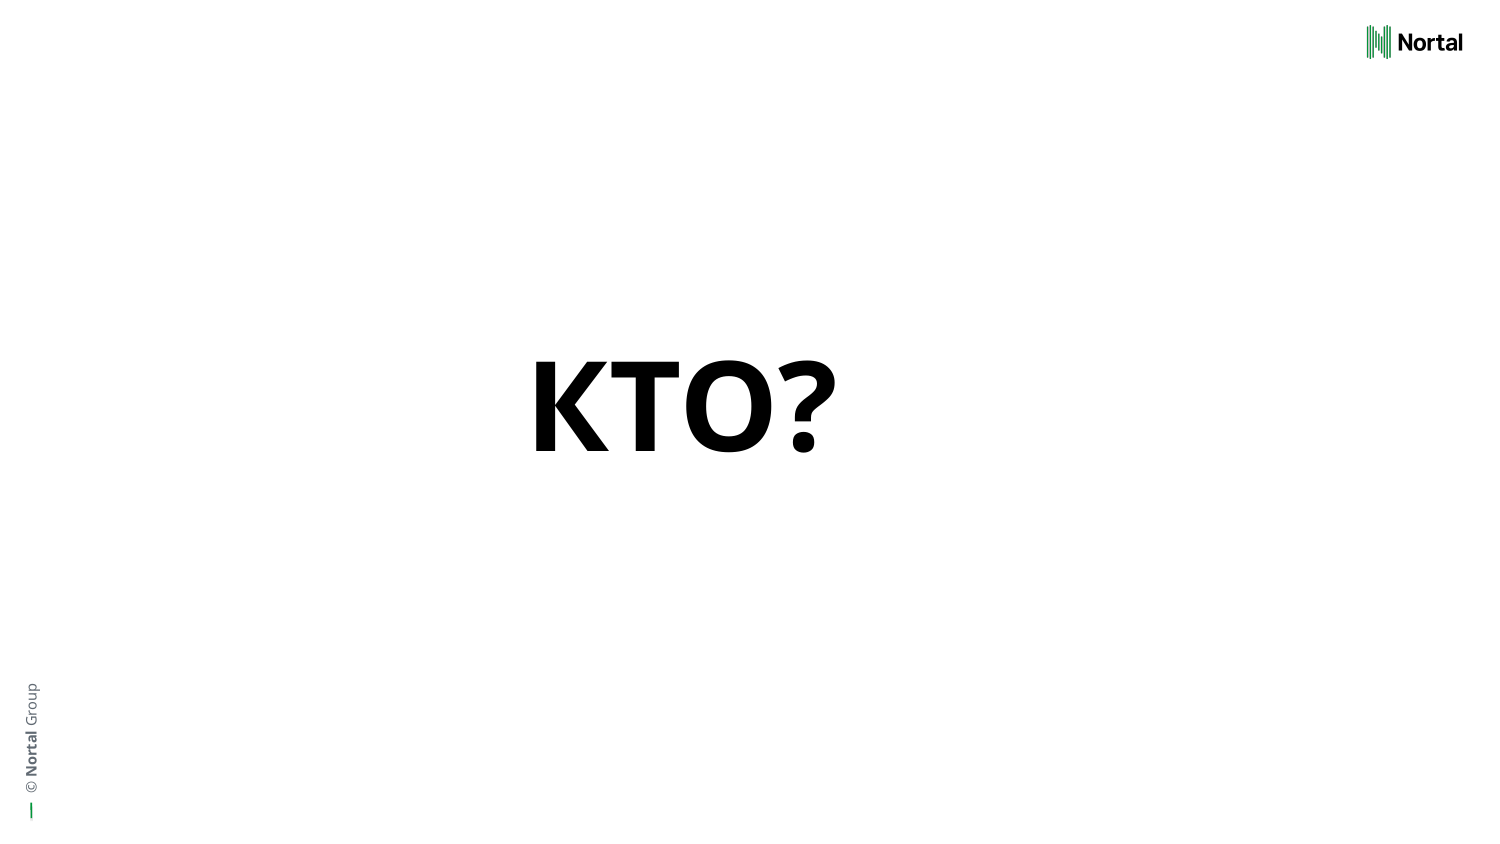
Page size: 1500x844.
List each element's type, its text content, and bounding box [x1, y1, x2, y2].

title КТО? [525, 330, 916, 476]
